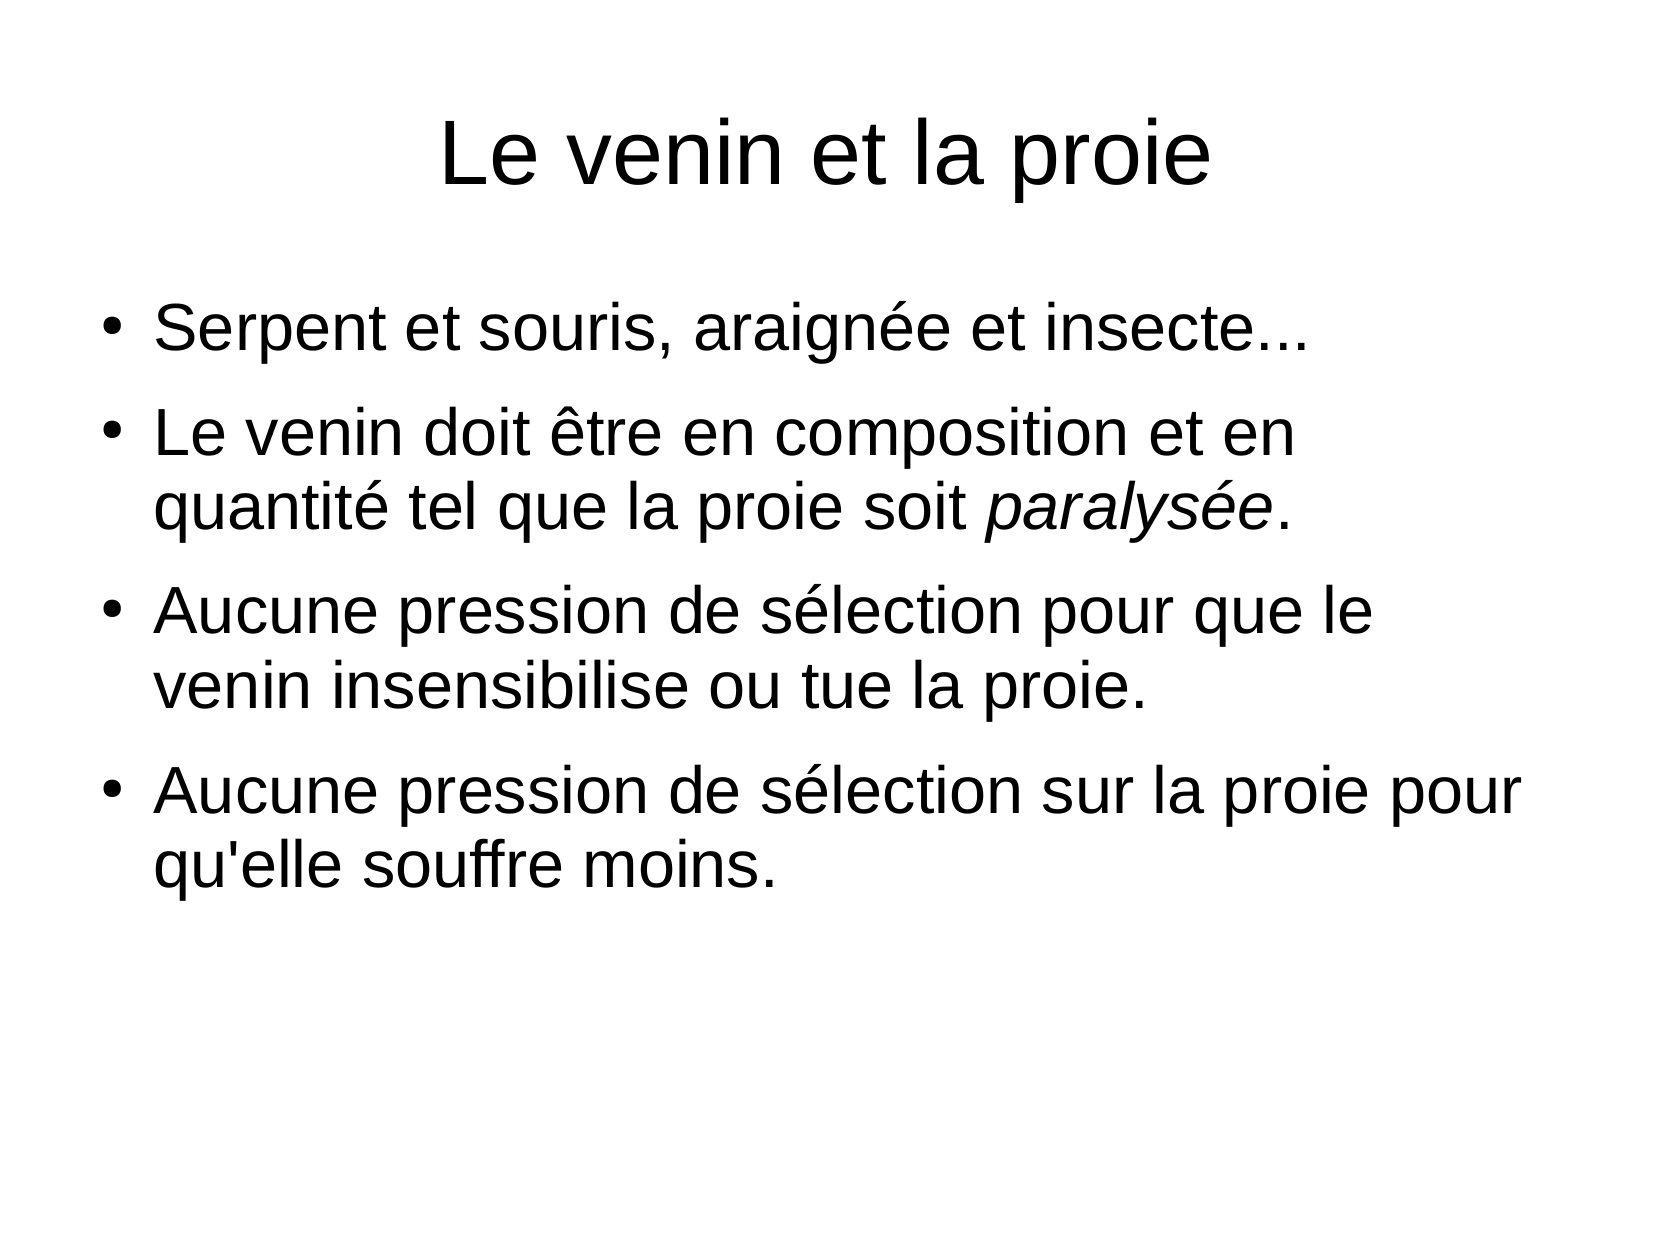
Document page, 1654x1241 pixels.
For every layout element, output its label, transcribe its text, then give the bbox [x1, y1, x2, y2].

title Le venin et la proie [82, 49, 1571, 257]
list Serpent et souris, araignée et insecte... Le venin doit être en composition et en quantité tel que la proie soit paralysée. Aucune pression de sélection pour que le venin insensibilise ou tue la proie. Aucune pression de sélection sur la proie pour qu'elle souffre moins. [82, 290, 1538, 1010]
